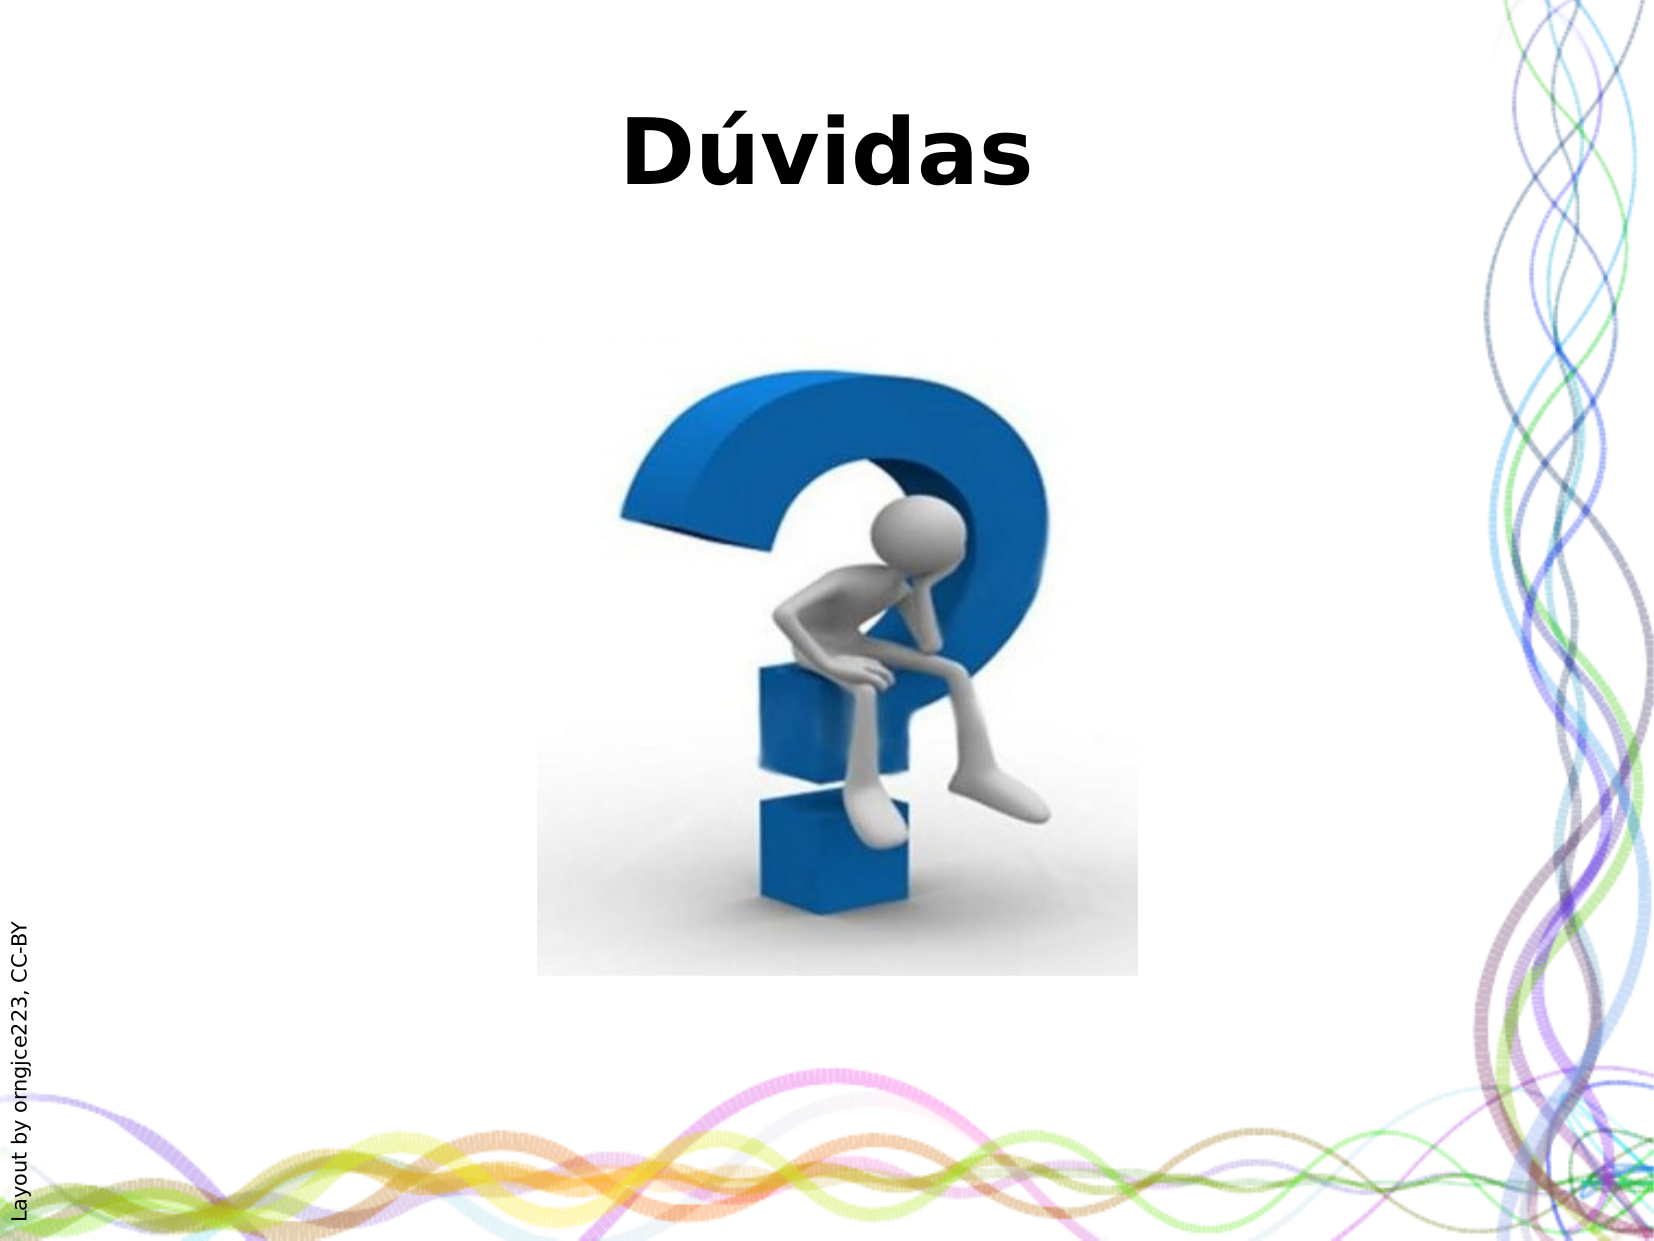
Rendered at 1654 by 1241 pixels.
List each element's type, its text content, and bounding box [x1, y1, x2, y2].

picture [0, 0, 1654, 1241]
title Dúvidas [82, 49, 1571, 257]
